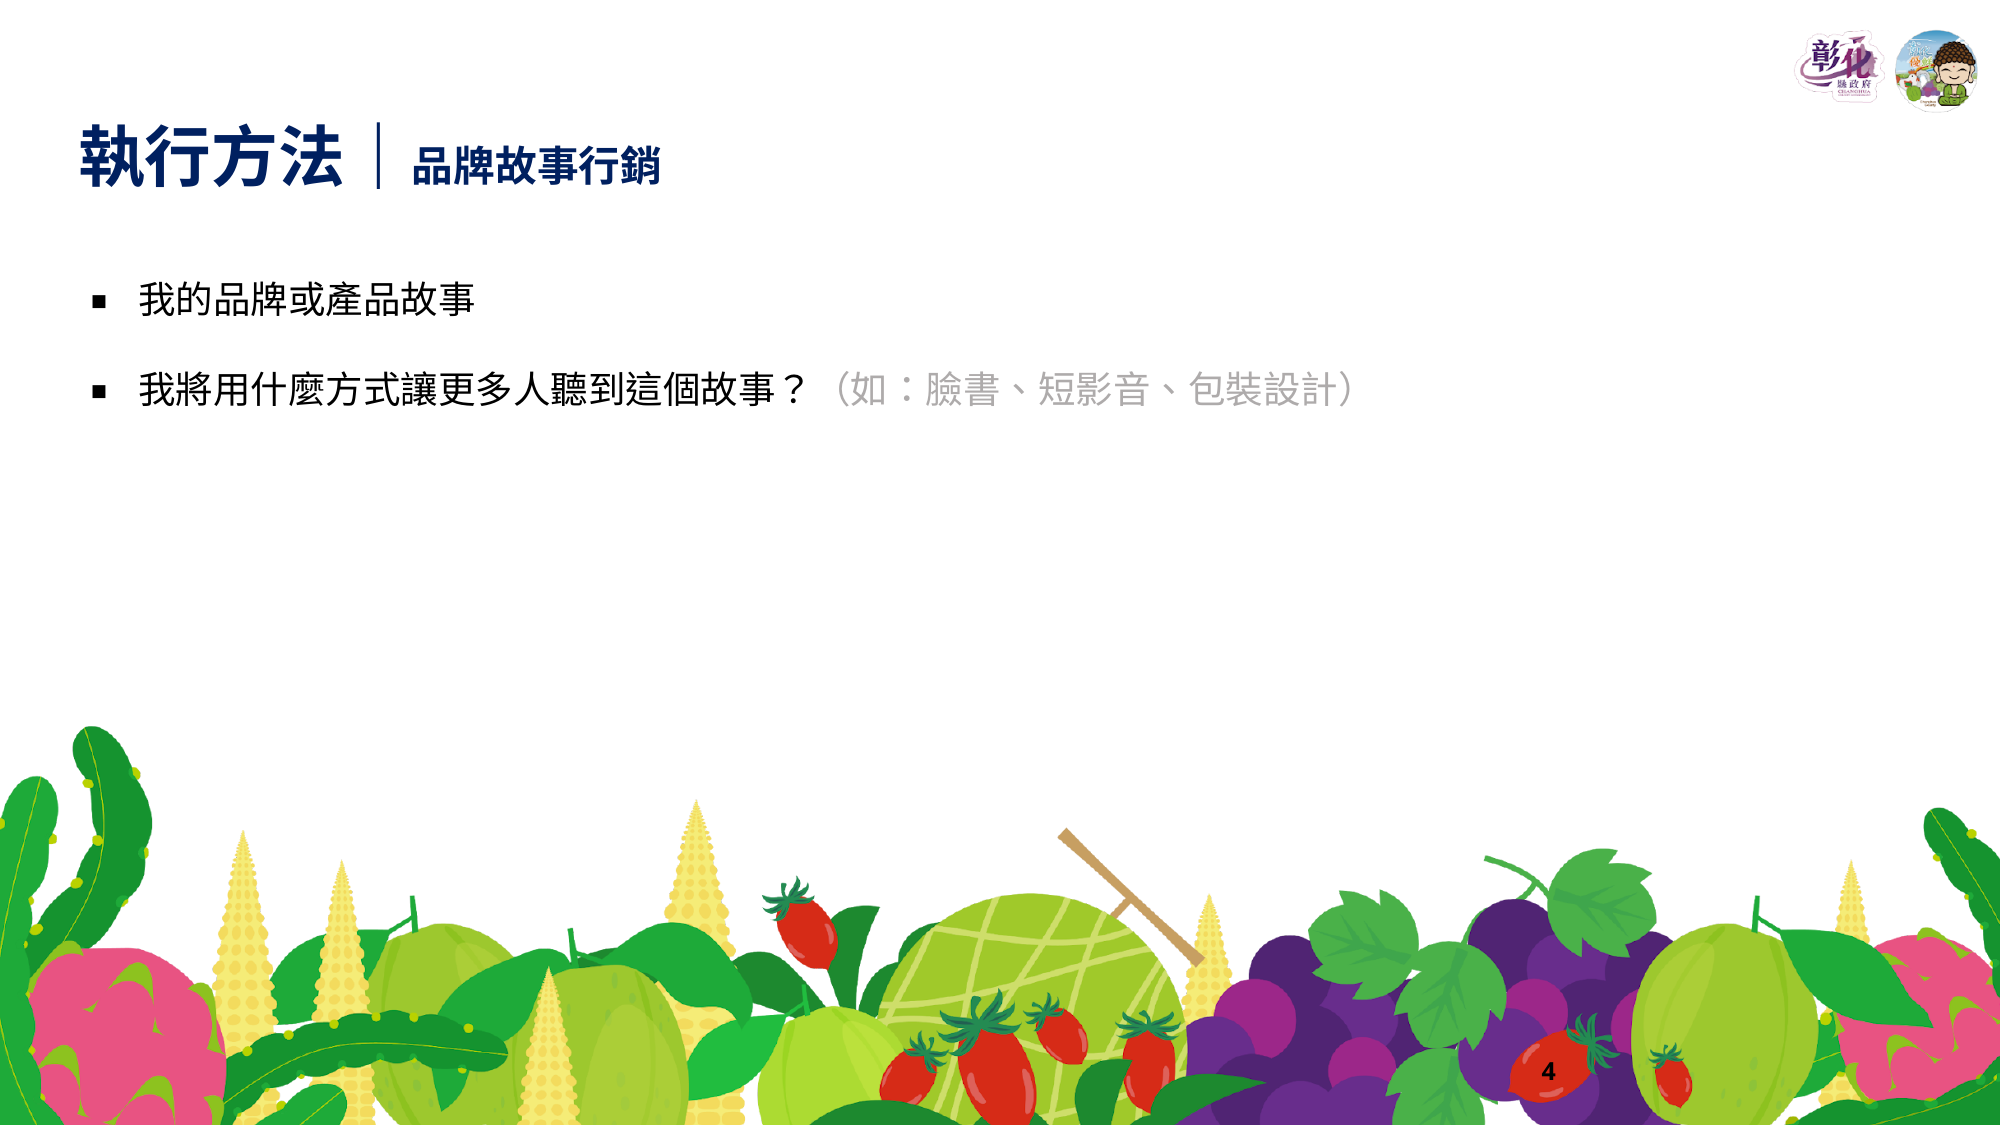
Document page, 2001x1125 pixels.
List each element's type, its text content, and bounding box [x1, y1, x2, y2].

picture [0, 0, 2000, 1125]
text_box 執行方法｜品牌故事行銷 [63, 106, 1310, 203]
text_box ‹#› [1526, 1042, 1977, 1103]
text_box 我的品牌或產品故事 我將用什麼方式讓更多人聽到這個故事？（如：臉書、短影音、包裝設計） [76, 223, 1527, 421]
